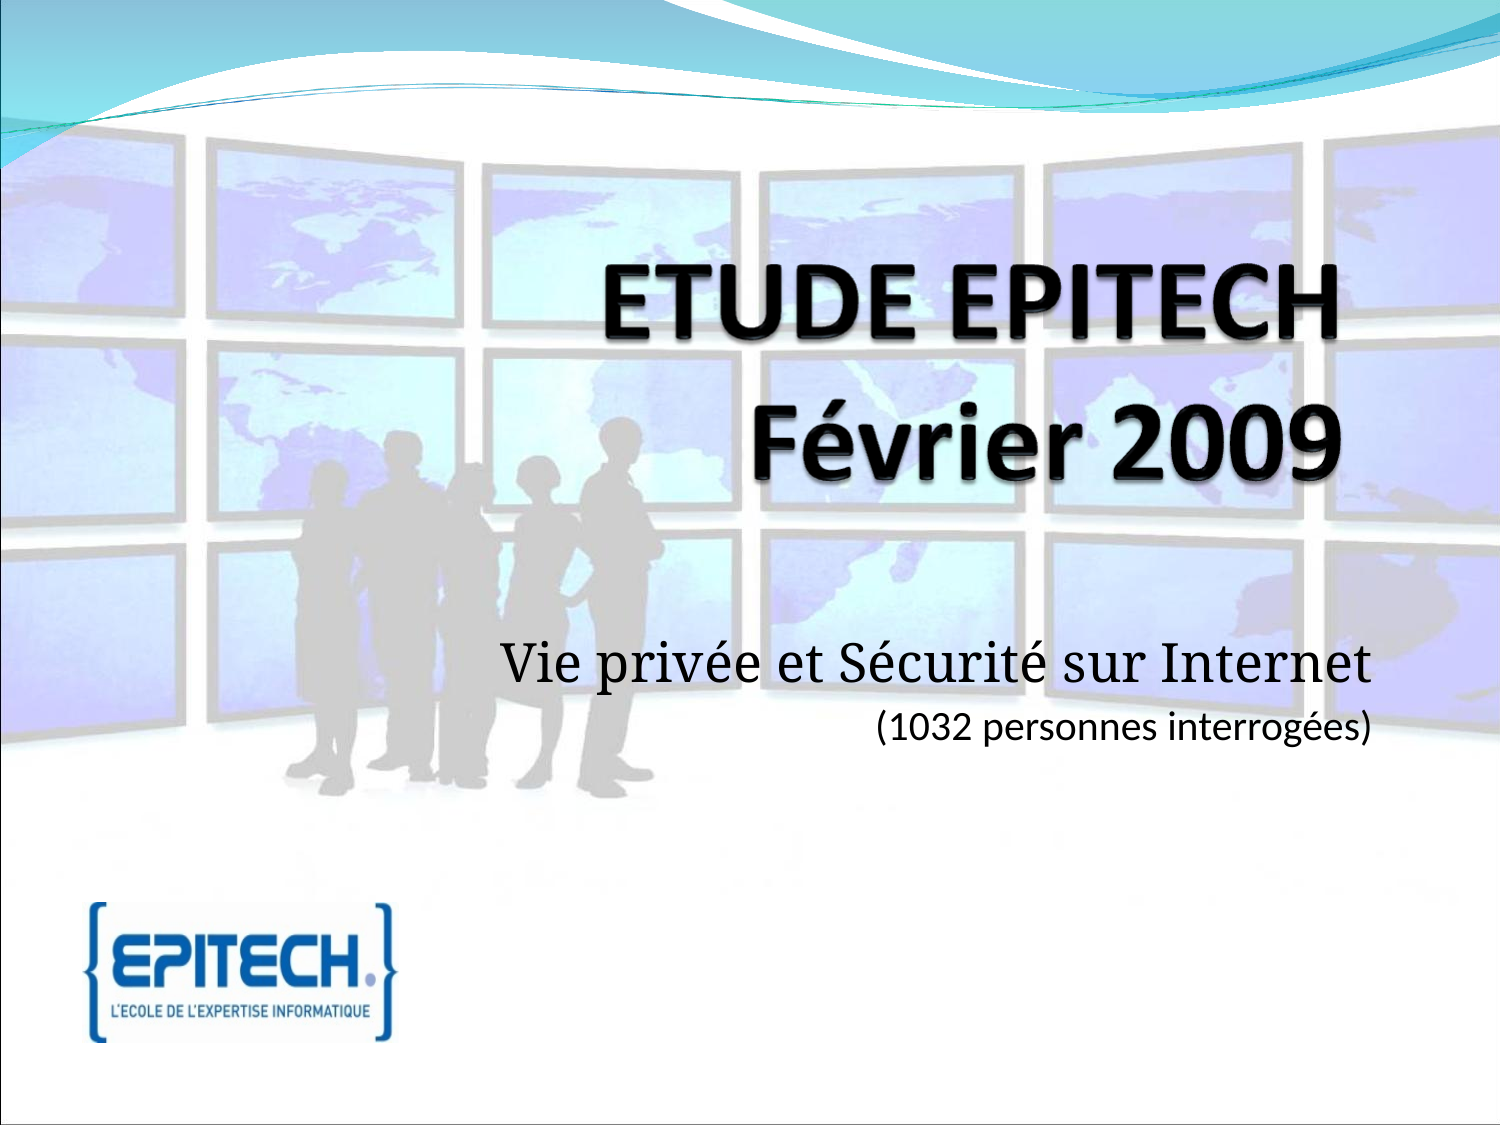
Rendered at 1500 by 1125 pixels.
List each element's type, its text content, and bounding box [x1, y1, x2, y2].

picture [0, 0, 1500, 1125]
text_box Vie privée et Sécurité sur Internet (1032 personnes interrogées) [87, 529, 1376, 818]
text_box [58, 191, 1422, 522]
